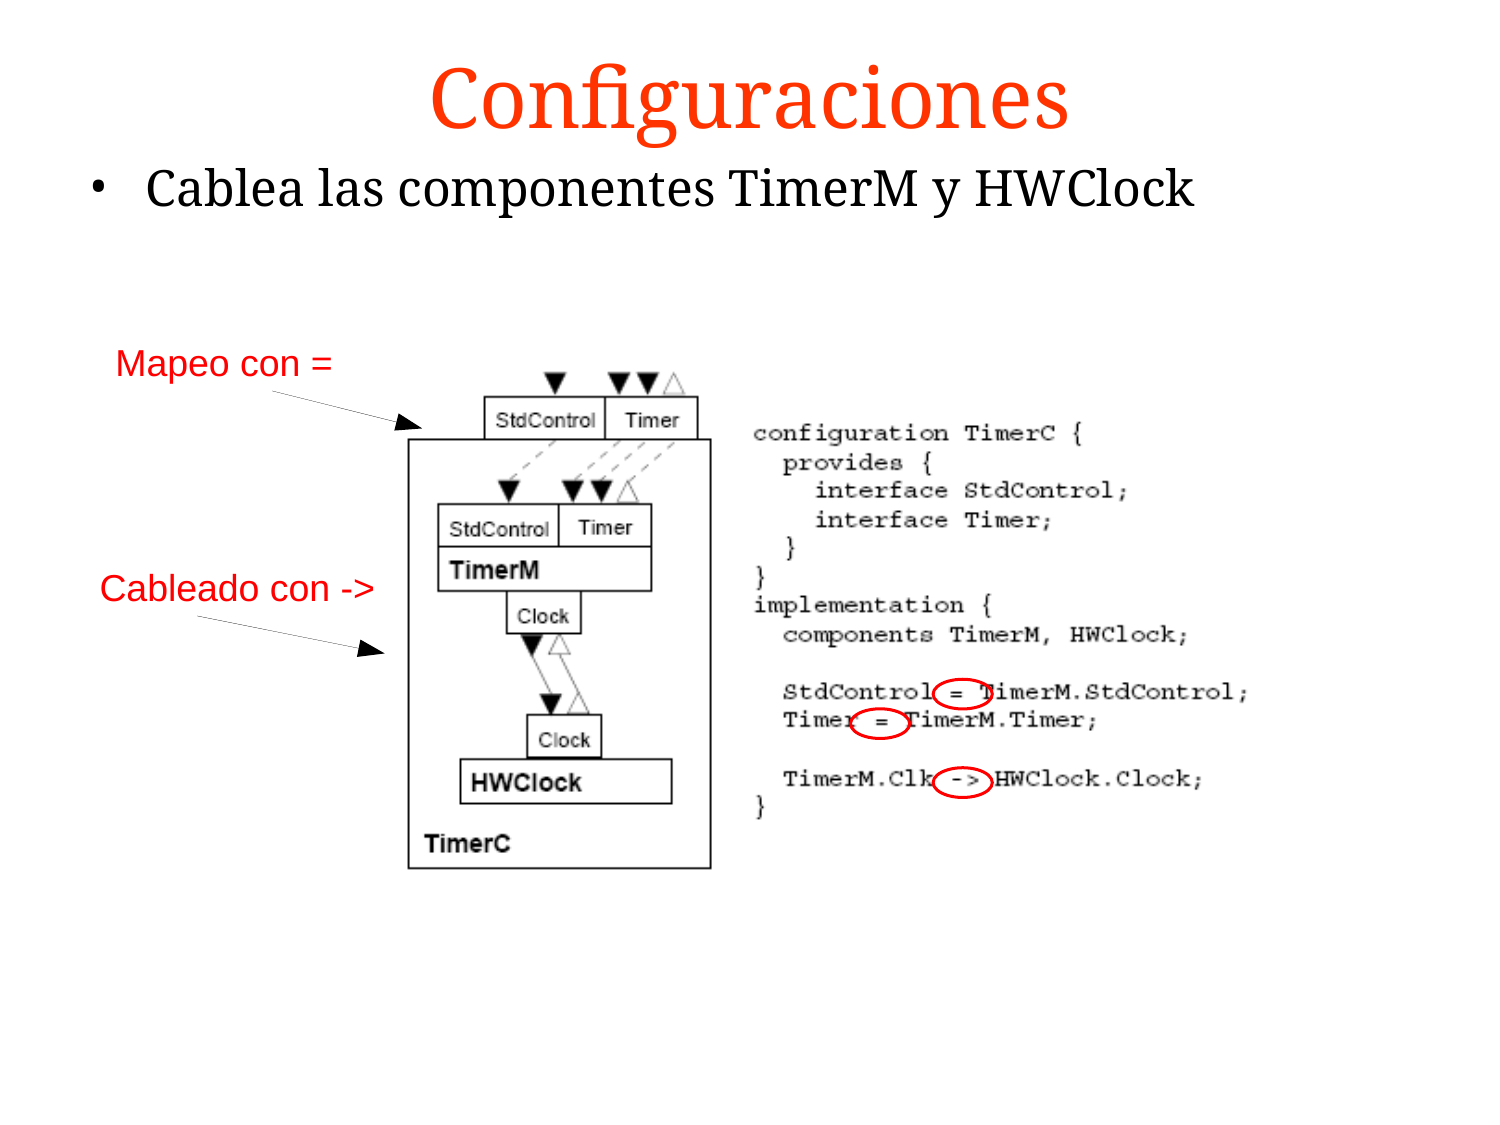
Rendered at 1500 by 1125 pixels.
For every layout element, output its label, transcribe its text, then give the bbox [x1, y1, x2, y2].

list Cablea las componentes TimerM y HWClock [74, 149, 1425, 1021]
picture [334, 328, 1315, 899]
text_box Mapeo con = [100, 327, 348, 391]
text_box Cableado con -> [84, 552, 390, 616]
title Configuraciones [74, 34, 1425, 149]
